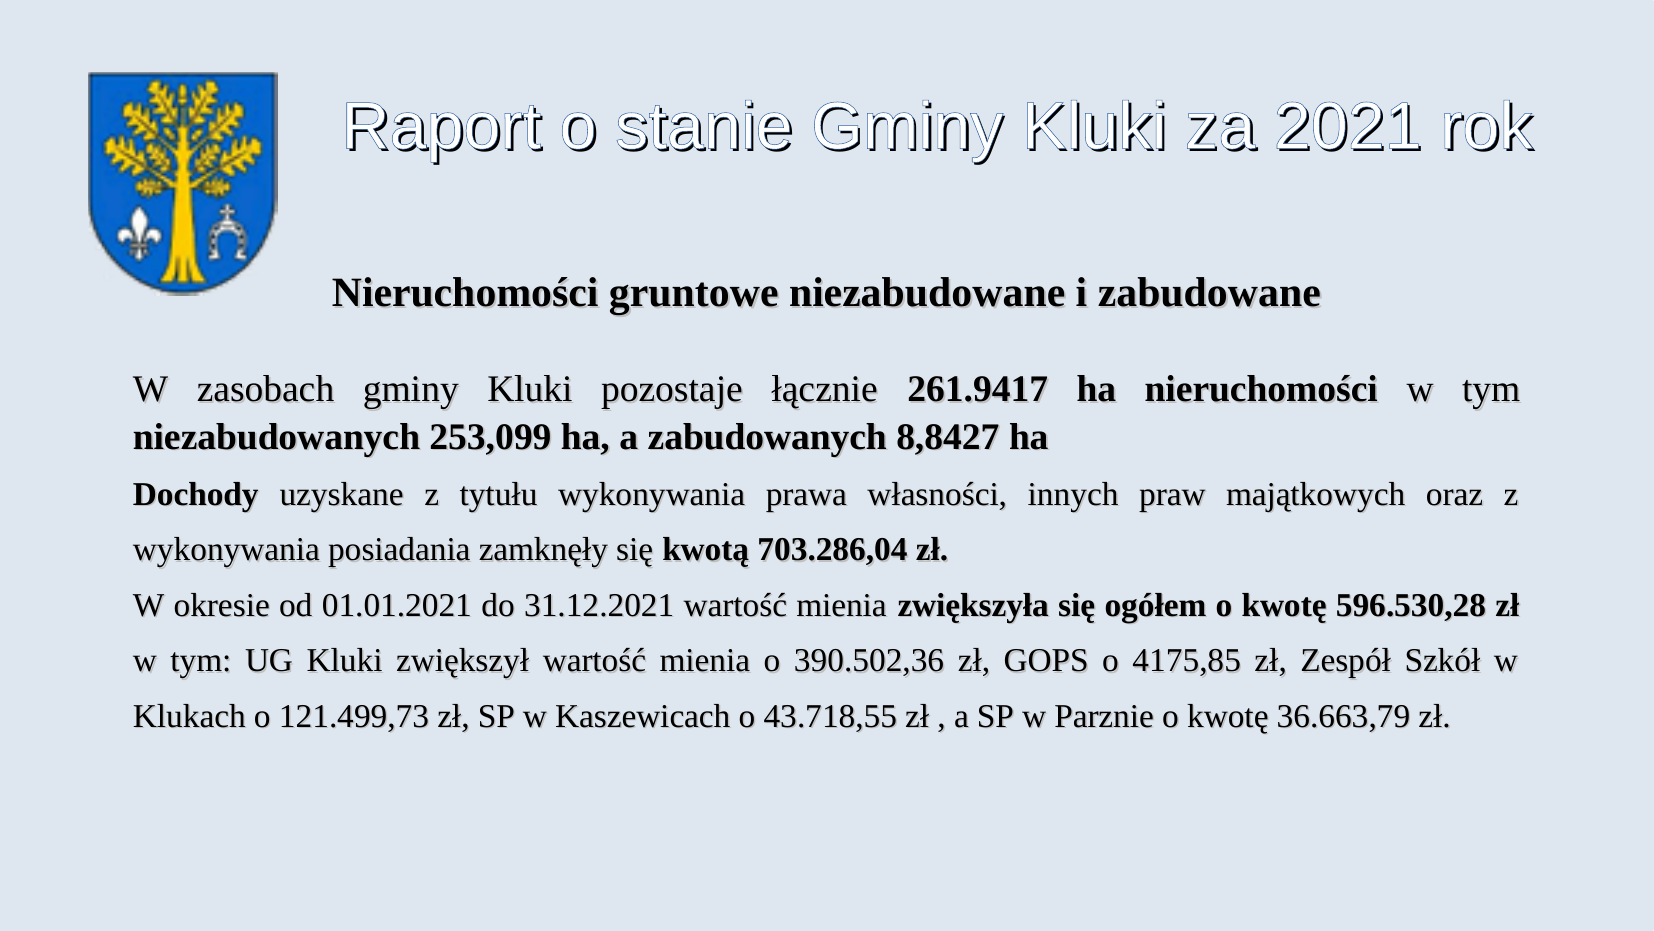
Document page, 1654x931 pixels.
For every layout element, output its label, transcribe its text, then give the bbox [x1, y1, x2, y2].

title Raport o stanie Gminy Kluki za 2021 rok [278, 73, 1654, 178]
picture [88, 72, 278, 296]
text_box Nieruchomości gruntowe niezabudowane i zabudowane W zasobach gminy Kluki pozostaje łącznie 261.9417 ha nieruchomości w tym niezabudowanych 253,099 ha, a zabudowanych 8,8427 ha Dochody uzyskane z tytułu wykonywania prawa własności, innych praw majątkowych oraz z wykonywania posiadania zamknęły się kwotą 703.286,04 zł. W okresie od 01.01.2021 do 31.12.2021 wartość mienia zwiększyła się ogółem o kwotę 596.530,28 zł w tym: UG Kluki zwiększył wartość mienia o 390.502,36 zł, GOPS o 4175,85 zł, Zespół Szkół w Klukach o 121.499,73 zł, SP w Kaszewicach o 43.718,55 zł , a SP w Parznie o kwotę 36.663,79 zł. [118, 236, 1536, 768]
